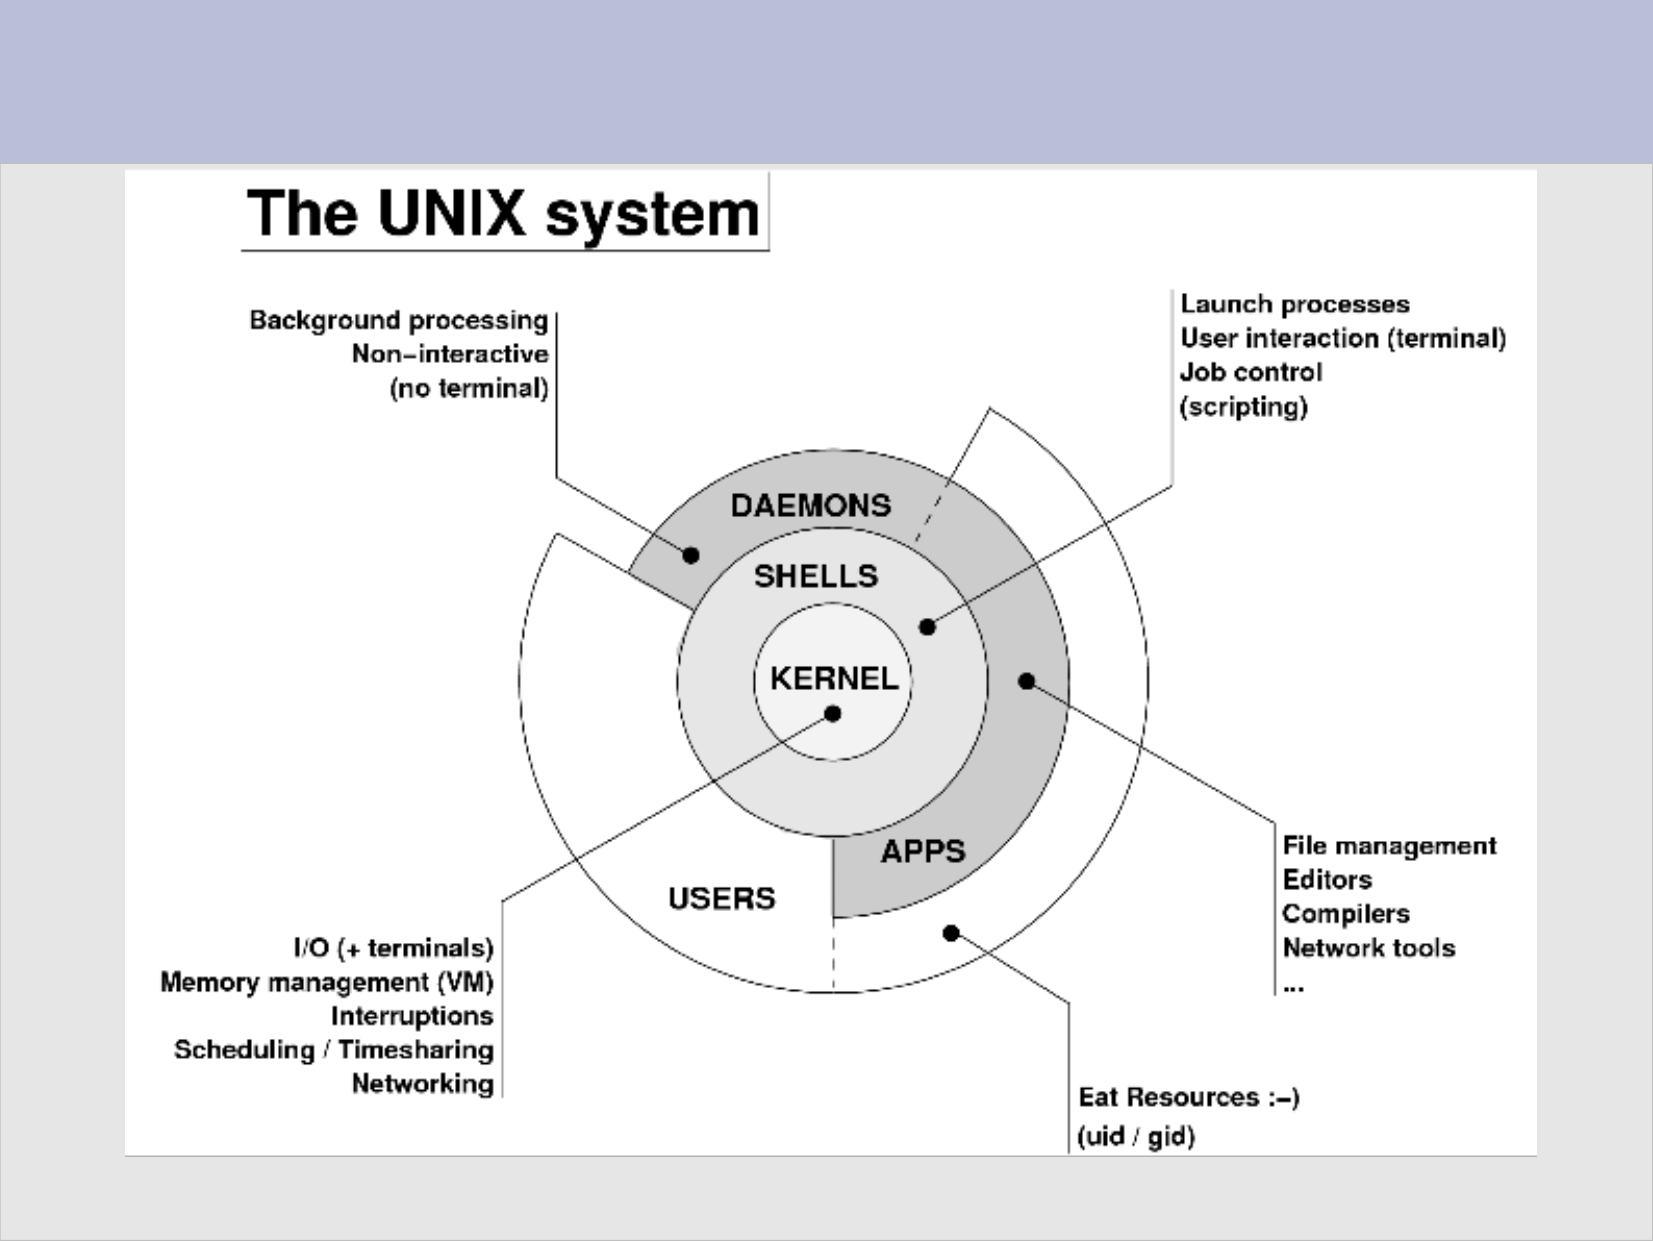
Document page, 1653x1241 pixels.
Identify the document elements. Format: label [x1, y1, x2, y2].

picture [125, 169, 1537, 1163]
text_box [0, 163, 1653, 1241]
